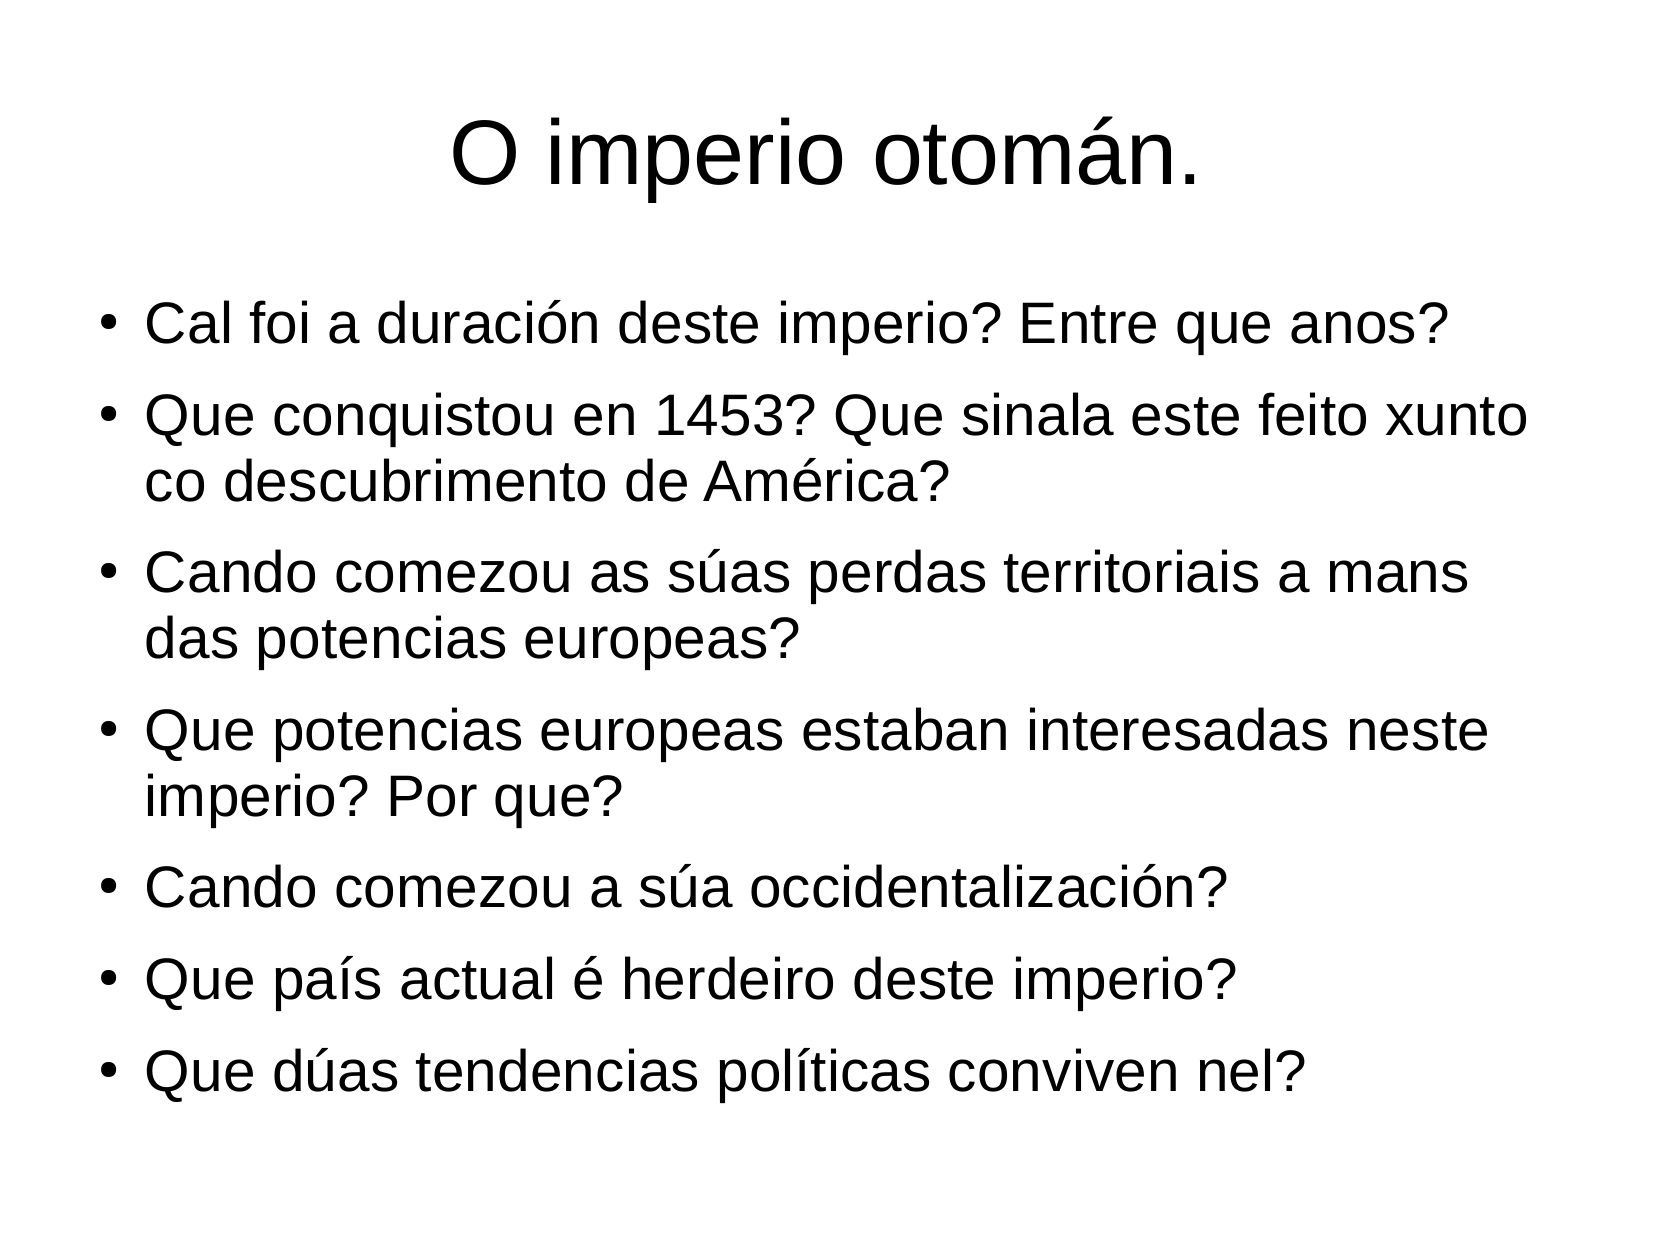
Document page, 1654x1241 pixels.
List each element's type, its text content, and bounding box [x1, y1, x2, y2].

title O imperio otomán. [82, 49, 1571, 257]
list Cal foi a duración deste imperio? Entre que anos? Que conquistou en 1453? Que sinala este feito xunto co descubrimento de América? Cando comezou as súas perdas territoriais a mans das potencias europeas? Que potencias europeas estaban interesadas neste imperio? Por que? Cando comezou a súa occidentalización? Que país actual é herdeiro deste imperio? Que dúas tendencias políticas conviven nel? [82, 290, 1571, 1109]
